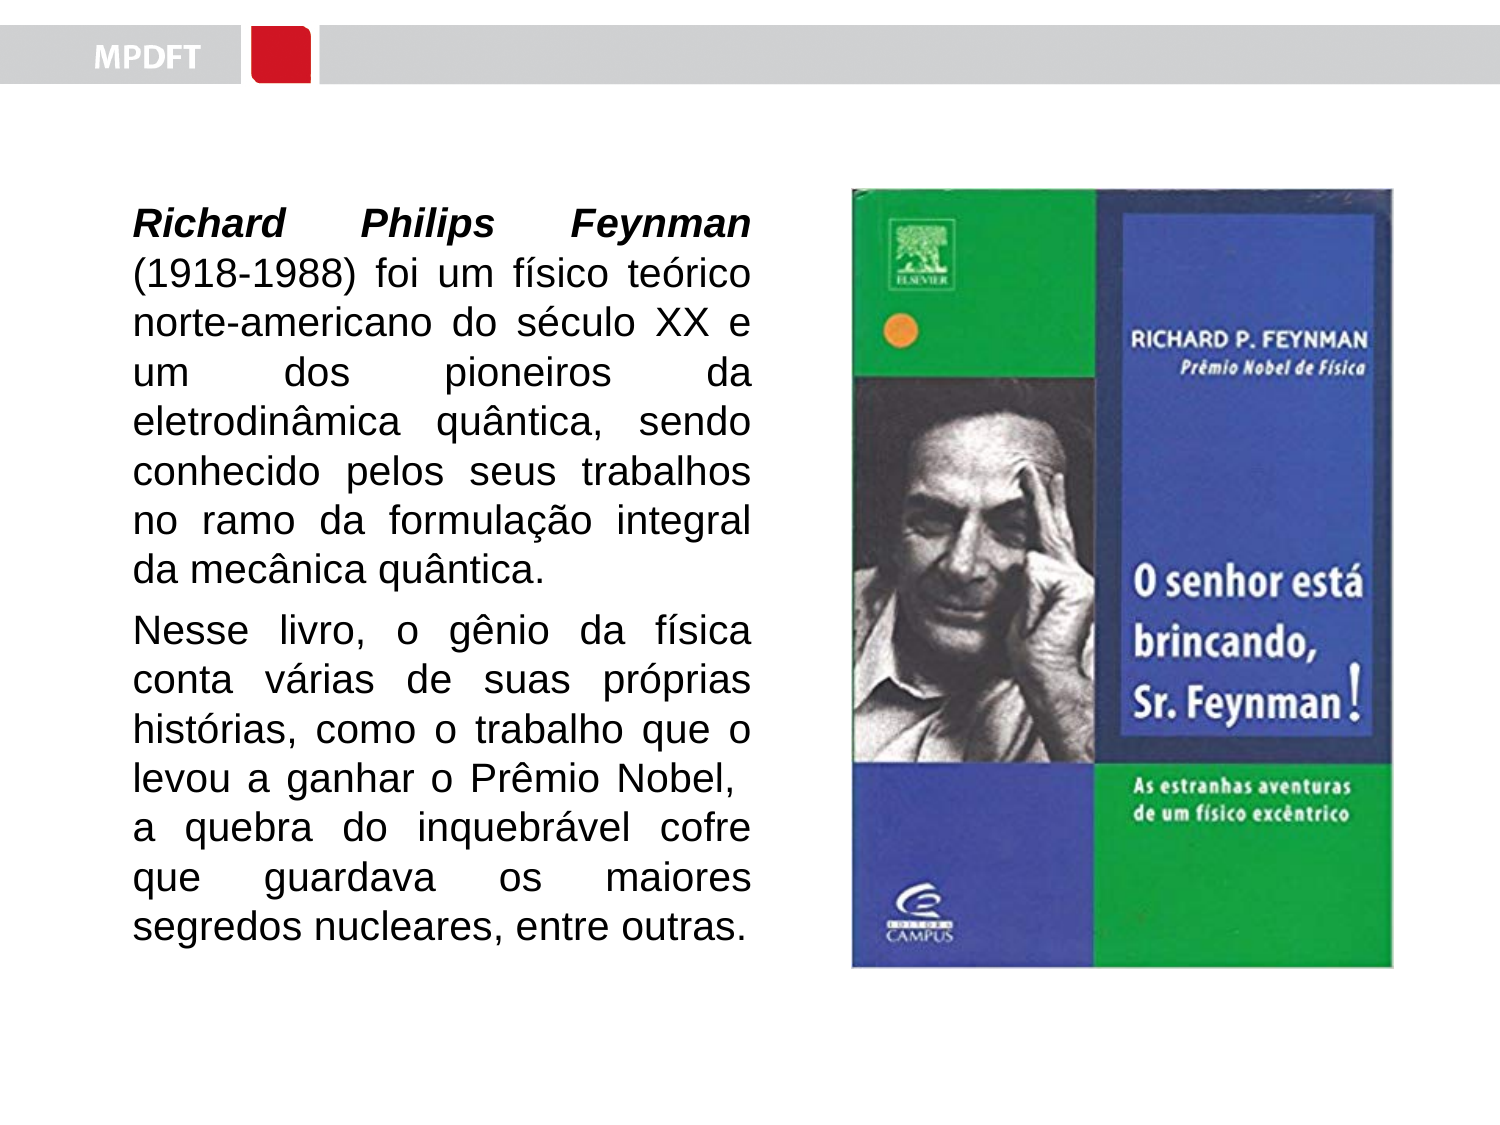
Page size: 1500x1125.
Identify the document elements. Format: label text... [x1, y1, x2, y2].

text_box Richard Philips Feynman (1918-1988) foi um físico teórico norte-americano do século XX e um dos pioneiros da eletrodinâmica quântica, sendo conhecido pelos seus trabalhos no ramo da formulação integral da mecânica quântica. Nesse livro, o gênio da física conta várias de suas próprias histórias, como o trabalho que o levou a ganhar o Prêmio Nobel, a quebra do inquebrável cofre que guardava os maiores segredos nucleares, entre outras. [75, 188, 768, 1005]
picture [0, 0, 1500, 1125]
